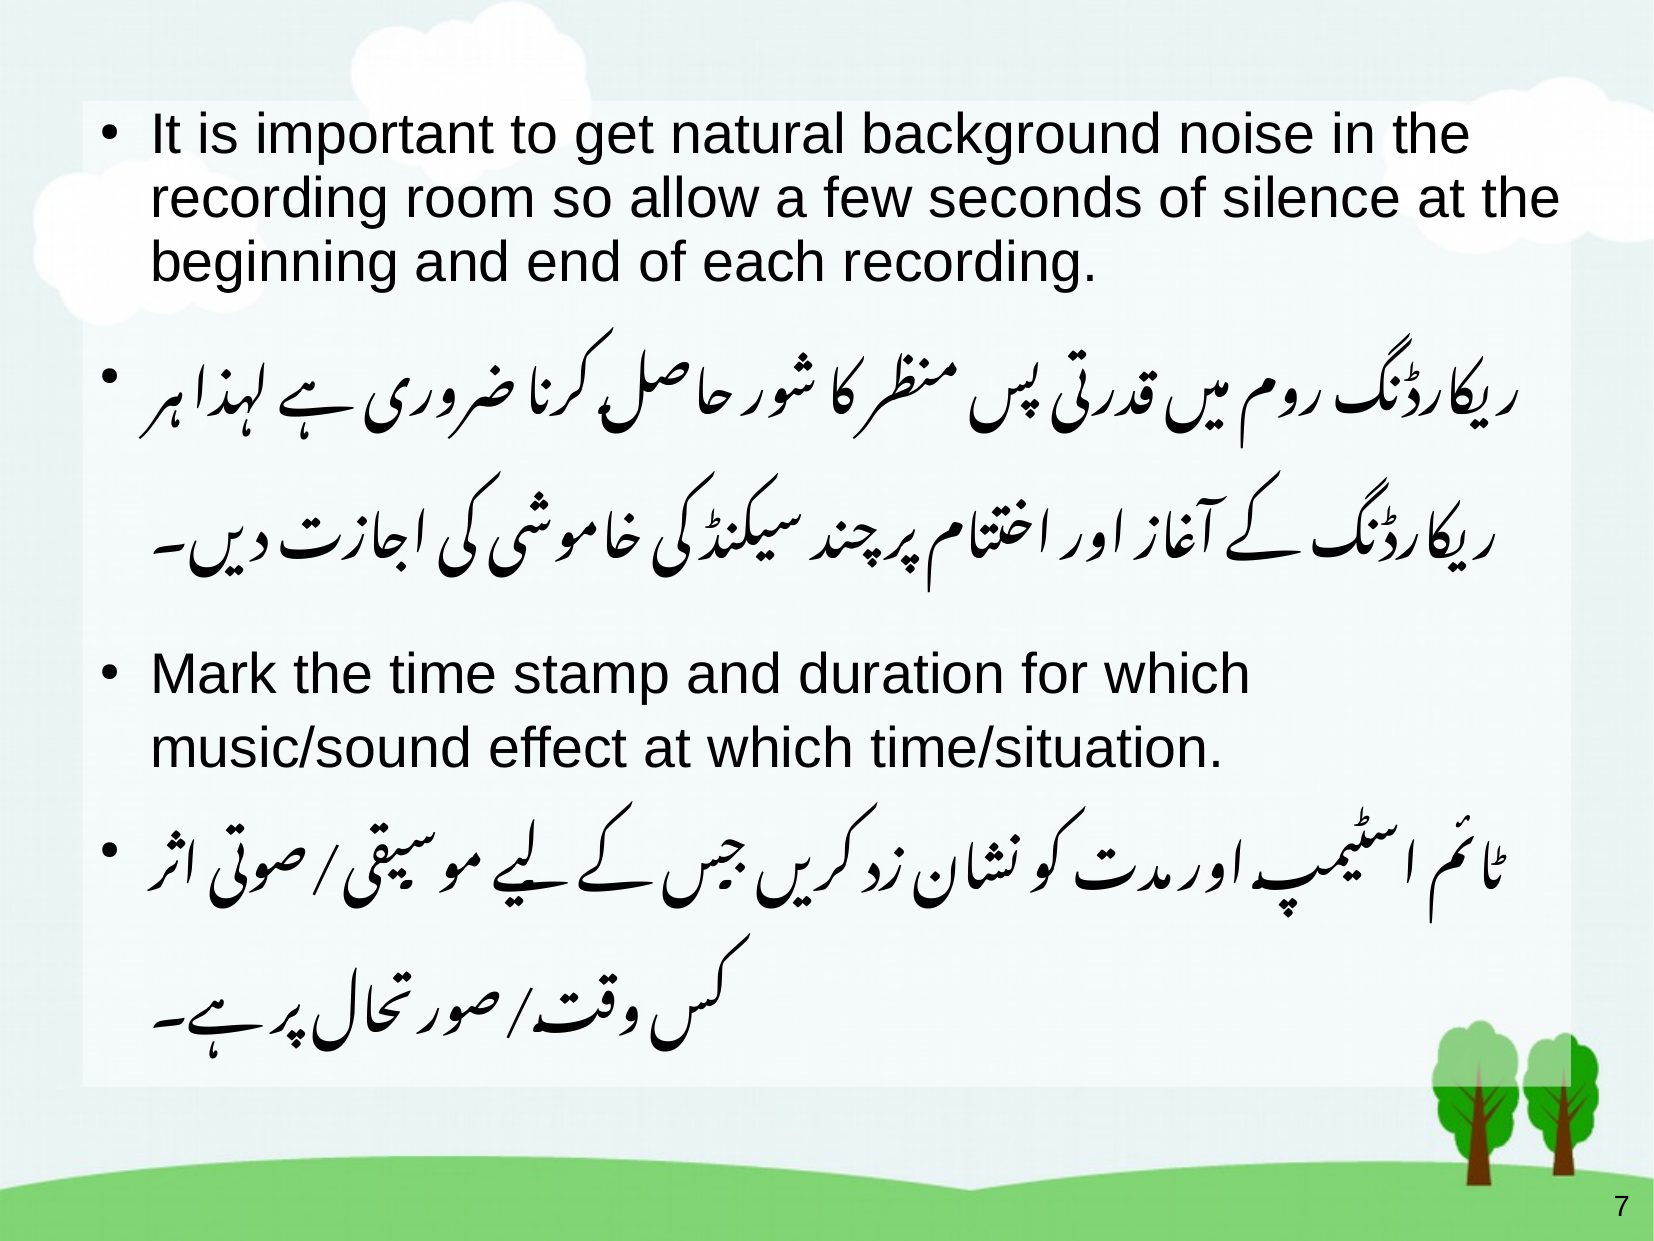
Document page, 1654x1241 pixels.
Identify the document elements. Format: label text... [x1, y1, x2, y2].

picture [0, 0, 1654, 1241]
list It is important to get natural background noise in the recording room so allow a few seconds of silence at the beginning and end of each recording. ریکارڈنگ روم میں قدرتی پس منظر کا شور حاصل کرنا ضروری ہے لہذا ہر ریکارڈنگ کے آغاز اور اختتام پر چند سیکنڈ کی خاموشی کی اجازت دیں۔ Mark the time stamp and duration for which music/sound effect at which time/situation. ٹائم اسٹیمپ اور مدت کو نشان زد کریں جس کے لیے موسیقی/صوتی اثر کس وقت/صورتحال پر ہے۔ [82, 101, 1571, 1087]
